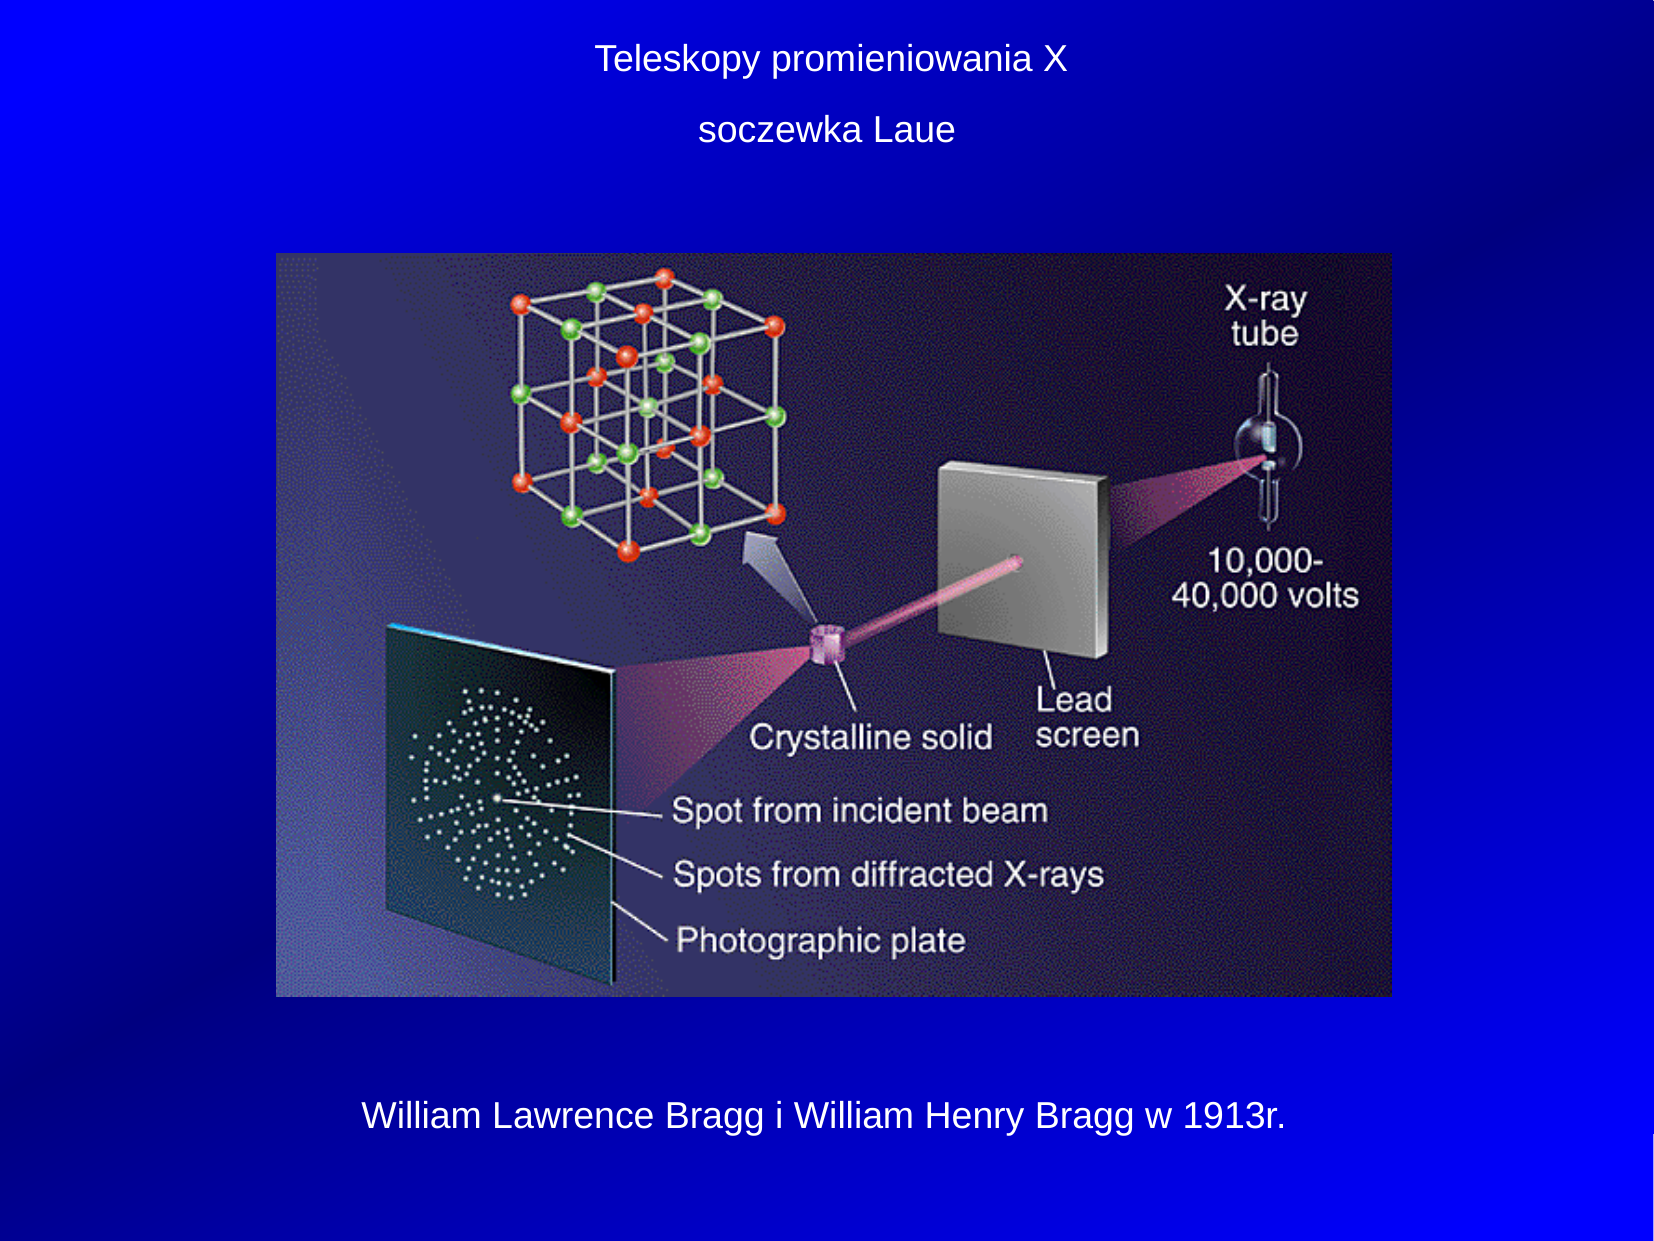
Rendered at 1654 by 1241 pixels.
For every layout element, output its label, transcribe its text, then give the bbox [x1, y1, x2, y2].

text_box soczewka Laue [683, 101, 971, 158]
picture [276, 253, 1392, 997]
text_box Teleskopy promieniowania X [579, 29, 1084, 87]
text_box William Lawrence Bragg i William Henry Bragg w 1913r. [346, 1086, 1307, 1144]
